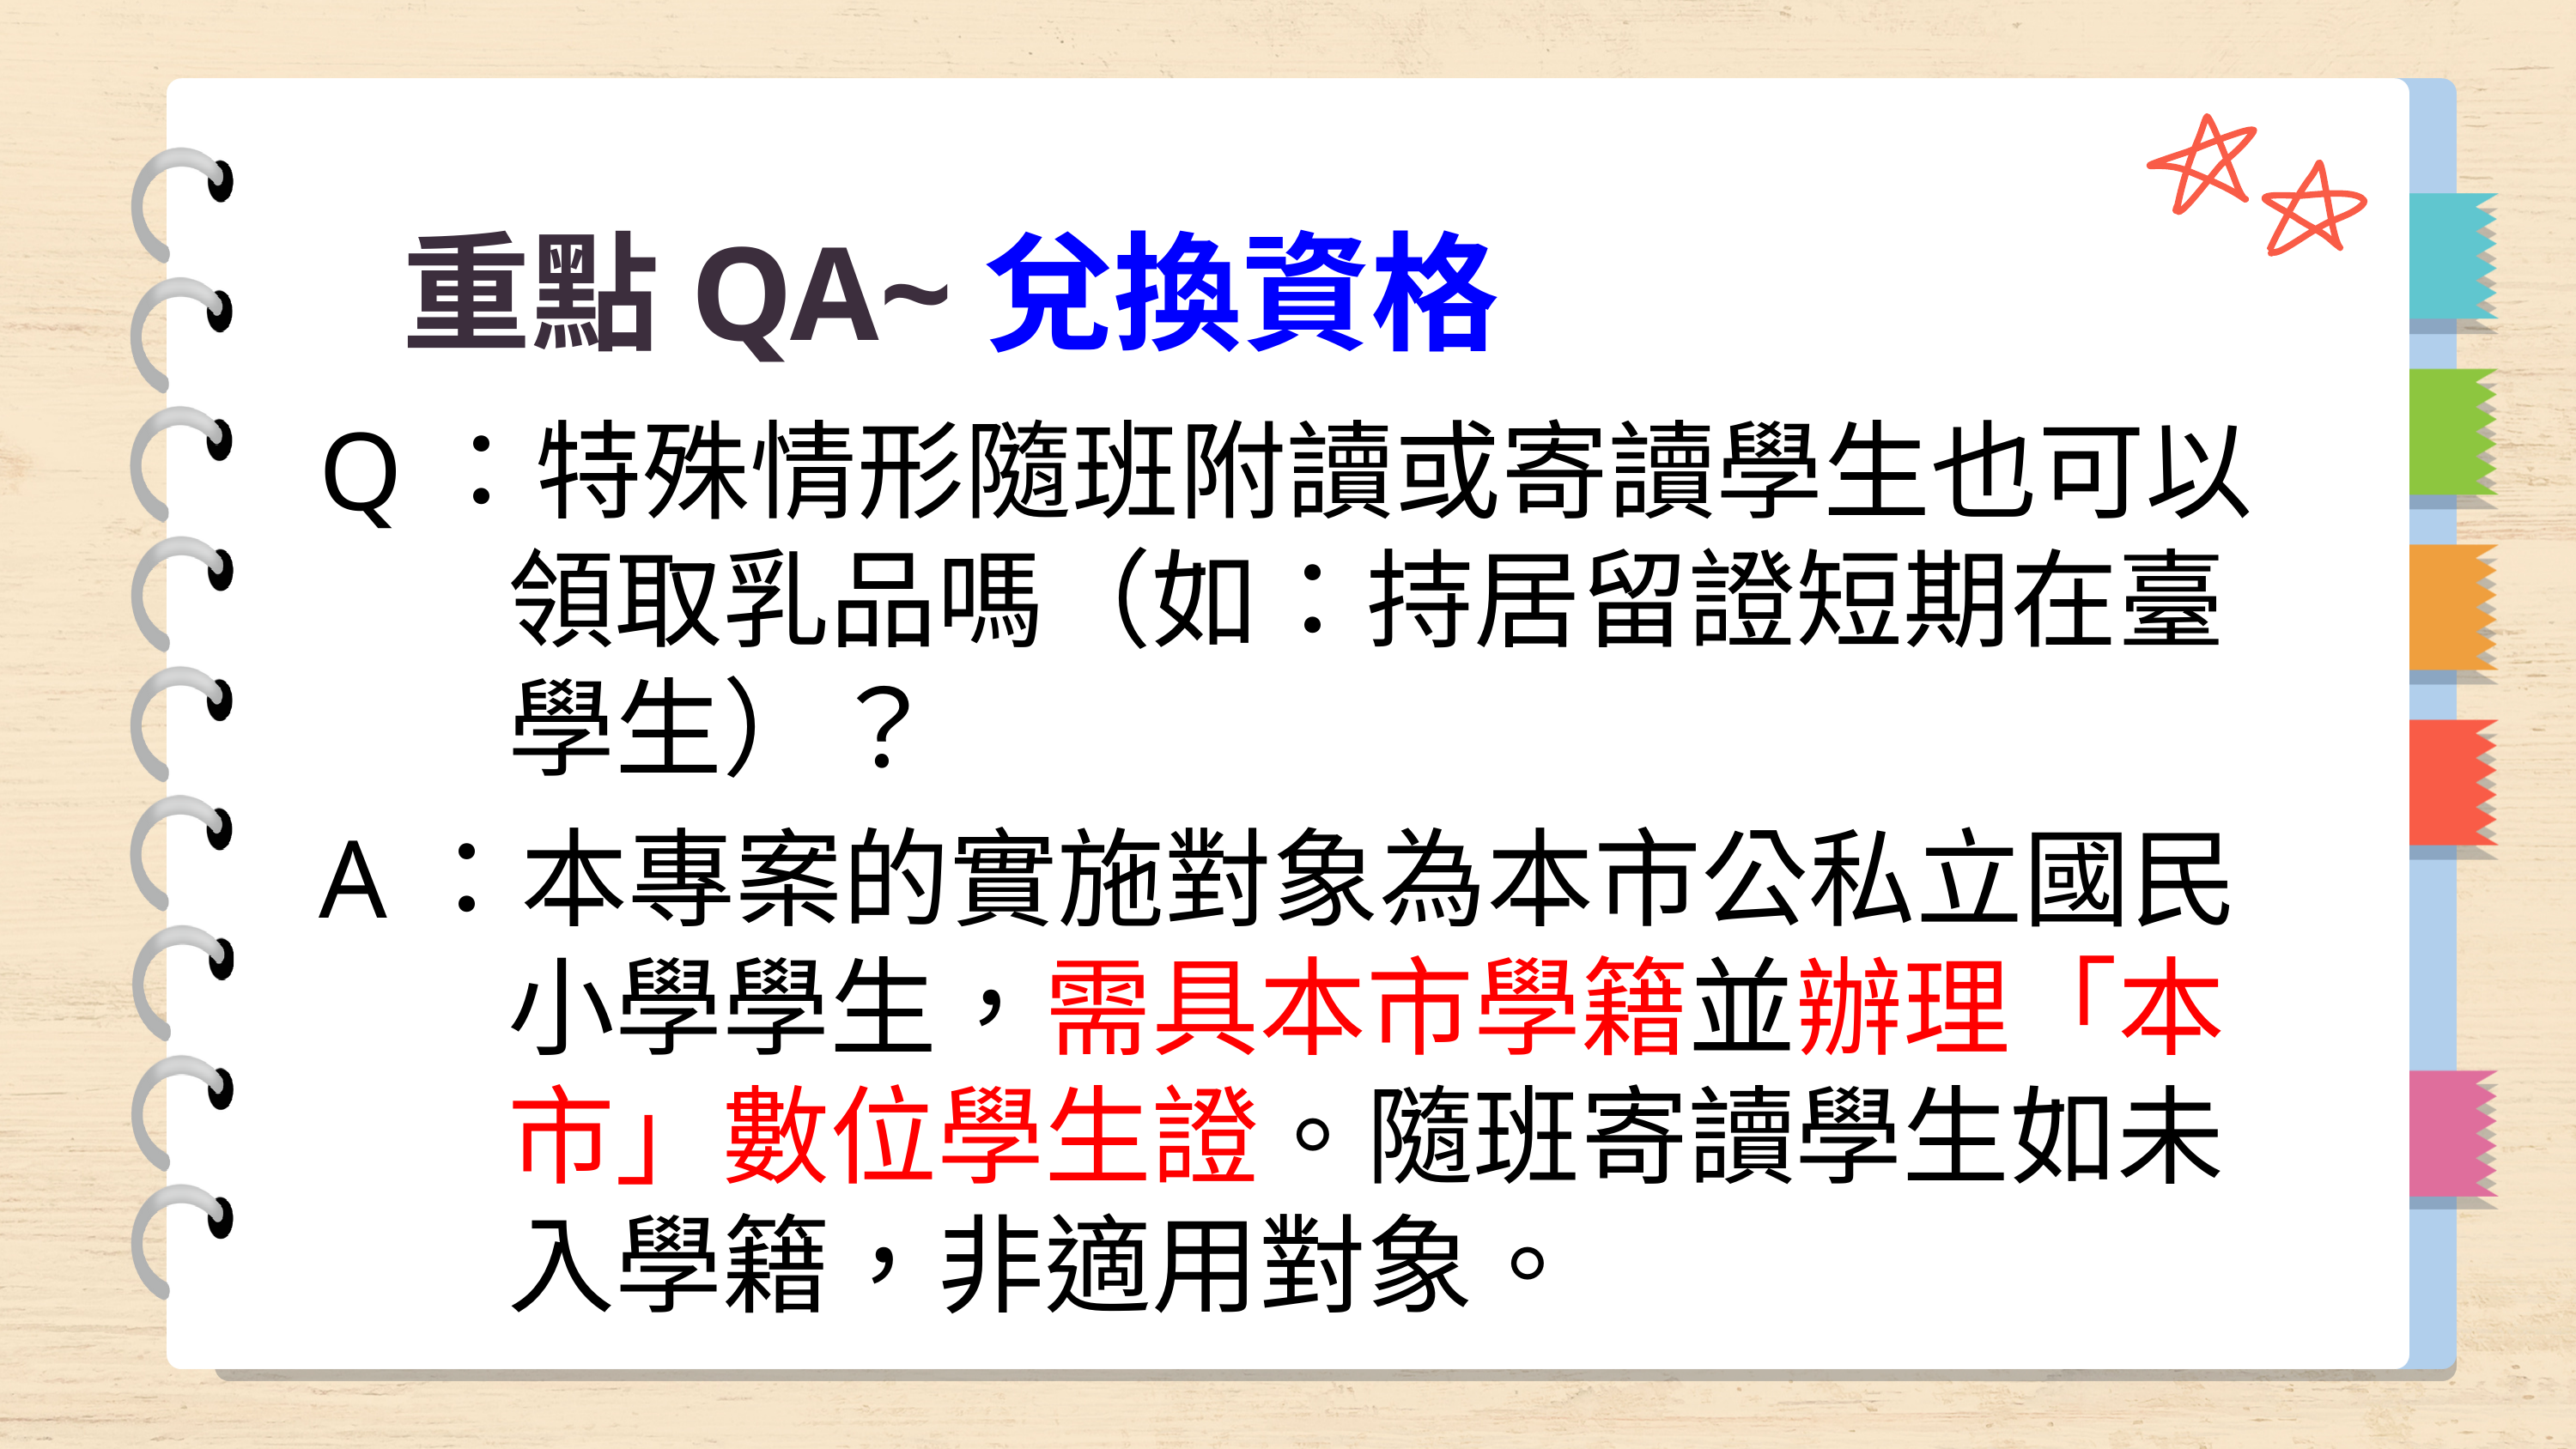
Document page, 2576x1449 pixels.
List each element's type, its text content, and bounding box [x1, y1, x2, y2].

text_box 重點QA~兌換資格 [402, 211, 1600, 368]
text_box [130, 148, 234, 1301]
text_box [2146, 112, 2368, 258]
text_box Q：特殊情形隨班附讀或寄讀學生也可以領取乳品嗎（如：持居留證短期在臺學生）？ A：本專案的實施對象為本市公私立國民小學學生，需具本市學籍並辦理「本市」數位學生證。隨班寄讀學生如未入學籍，非適用對象。 [306, 397, 2298, 1364]
